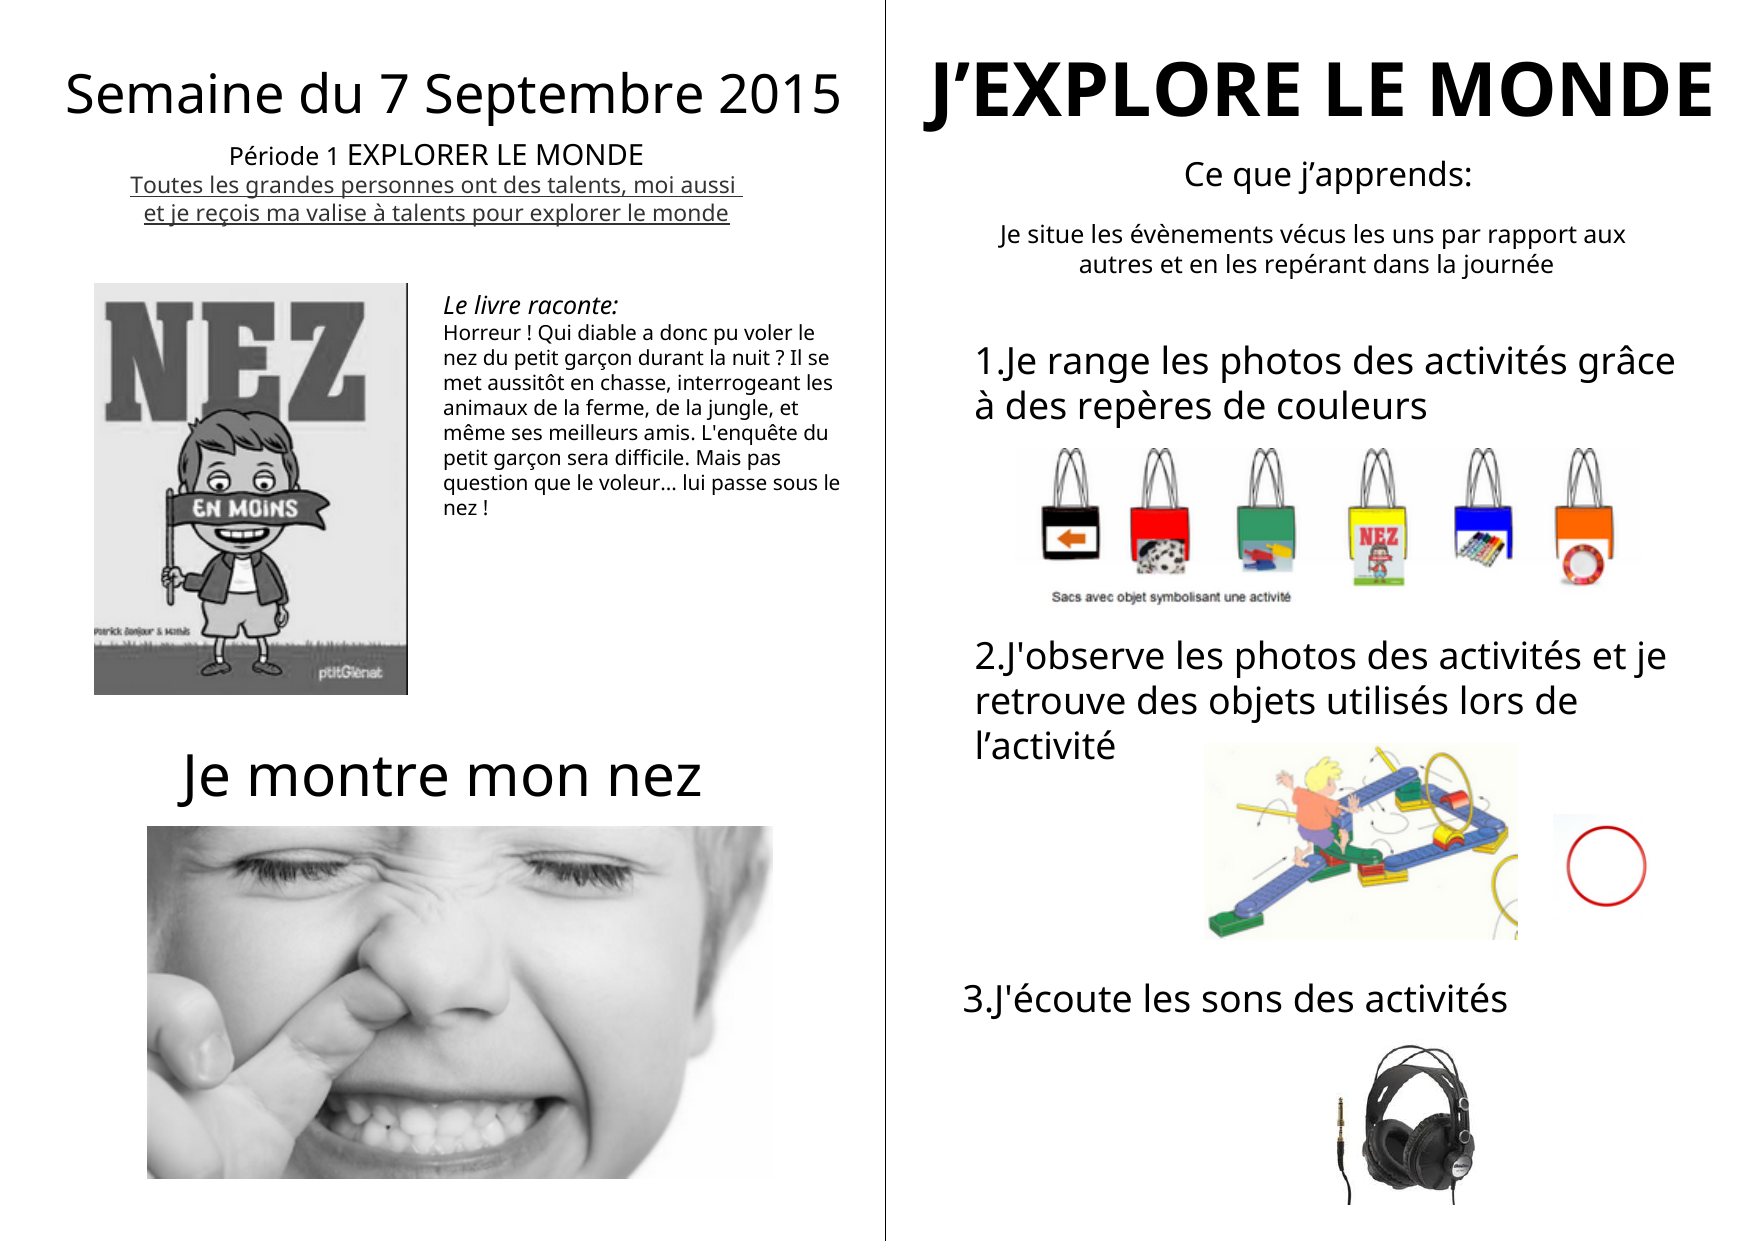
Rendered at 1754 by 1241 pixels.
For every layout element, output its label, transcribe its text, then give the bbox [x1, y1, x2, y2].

picture [1204, 743, 1518, 940]
text_box Je situe les évènements vécus les uns par rapport aux autres et en les repérant dans la journée [956, 212, 1678, 325]
picture [1322, 1039, 1489, 1205]
text_box Semaine du 7 Septembre 2015 [46, 53, 863, 148]
text_box Le livre raconte: Horreur ! Qui diable a donc pu voler le nez du petit garçon durant la nuit ? Il se met aussitôt en chasse, interrogeant les animaux de la ferme, de la jungle, et même ses meilleurs amis. L'enquête du petit garçon sera difficile. Mais pas question que le voleur... lui passe sous le nez ! [437, 283, 851, 709]
text_box 2.J'observe les photos des activités et je retrouve des objets utilisés lors de l’activité [968, 625, 1713, 780]
text_box Je montre mon nez [35, 732, 851, 1241]
text_box Ce que j’apprends: [1098, 147, 1560, 213]
text_box Période 1 EXPLORER LE MONDE Toutes les grandes personnes ont des talents, moi aussi et je reçois ma valise à talents pour explorer le monde [11, 130, 862, 284]
picture [1553, 814, 1660, 922]
text_box J’EXPLORE LE MONDE [921, 35, 1725, 1170]
picture [147, 826, 773, 1179]
picture [1015, 448, 1641, 613]
picture [94, 283, 408, 695]
text_box 1.Je range les photos des activités grâce à des repères de couleurs [968, 330, 1690, 520]
text_box 3.J'écoute les sons des activités [956, 968, 1690, 1117]
